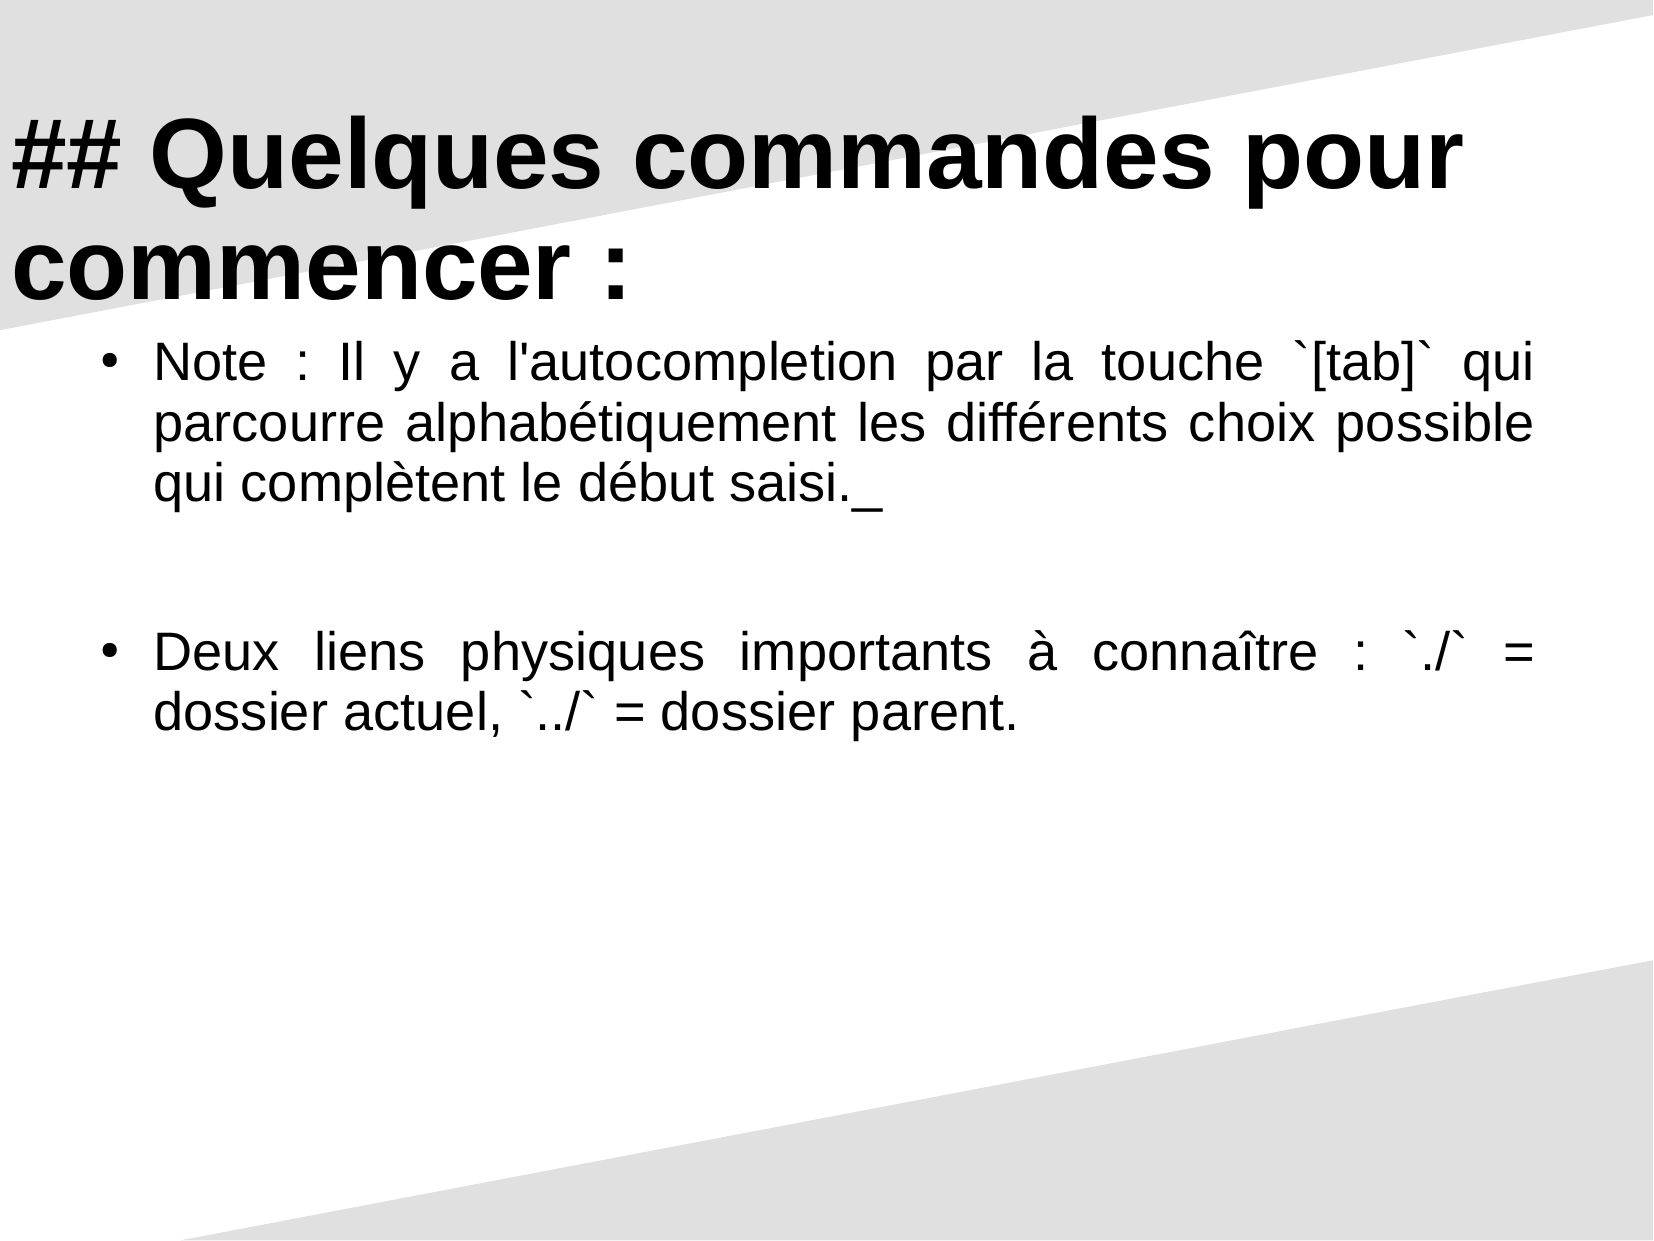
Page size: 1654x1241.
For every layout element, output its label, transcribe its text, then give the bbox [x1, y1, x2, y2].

list Note : Il y a l'autocompletion par la touche `[tab]` qui parcourre alphabétiquement les différents choix possible qui complètent le début saisi._ Deux liens physiques importants à connaître : `./` = dossier actuel, `../` = dossier parent. [82, 331, 1538, 1052]
title ## Quelques commandes pour commencer : [11, 97, 1499, 322]
